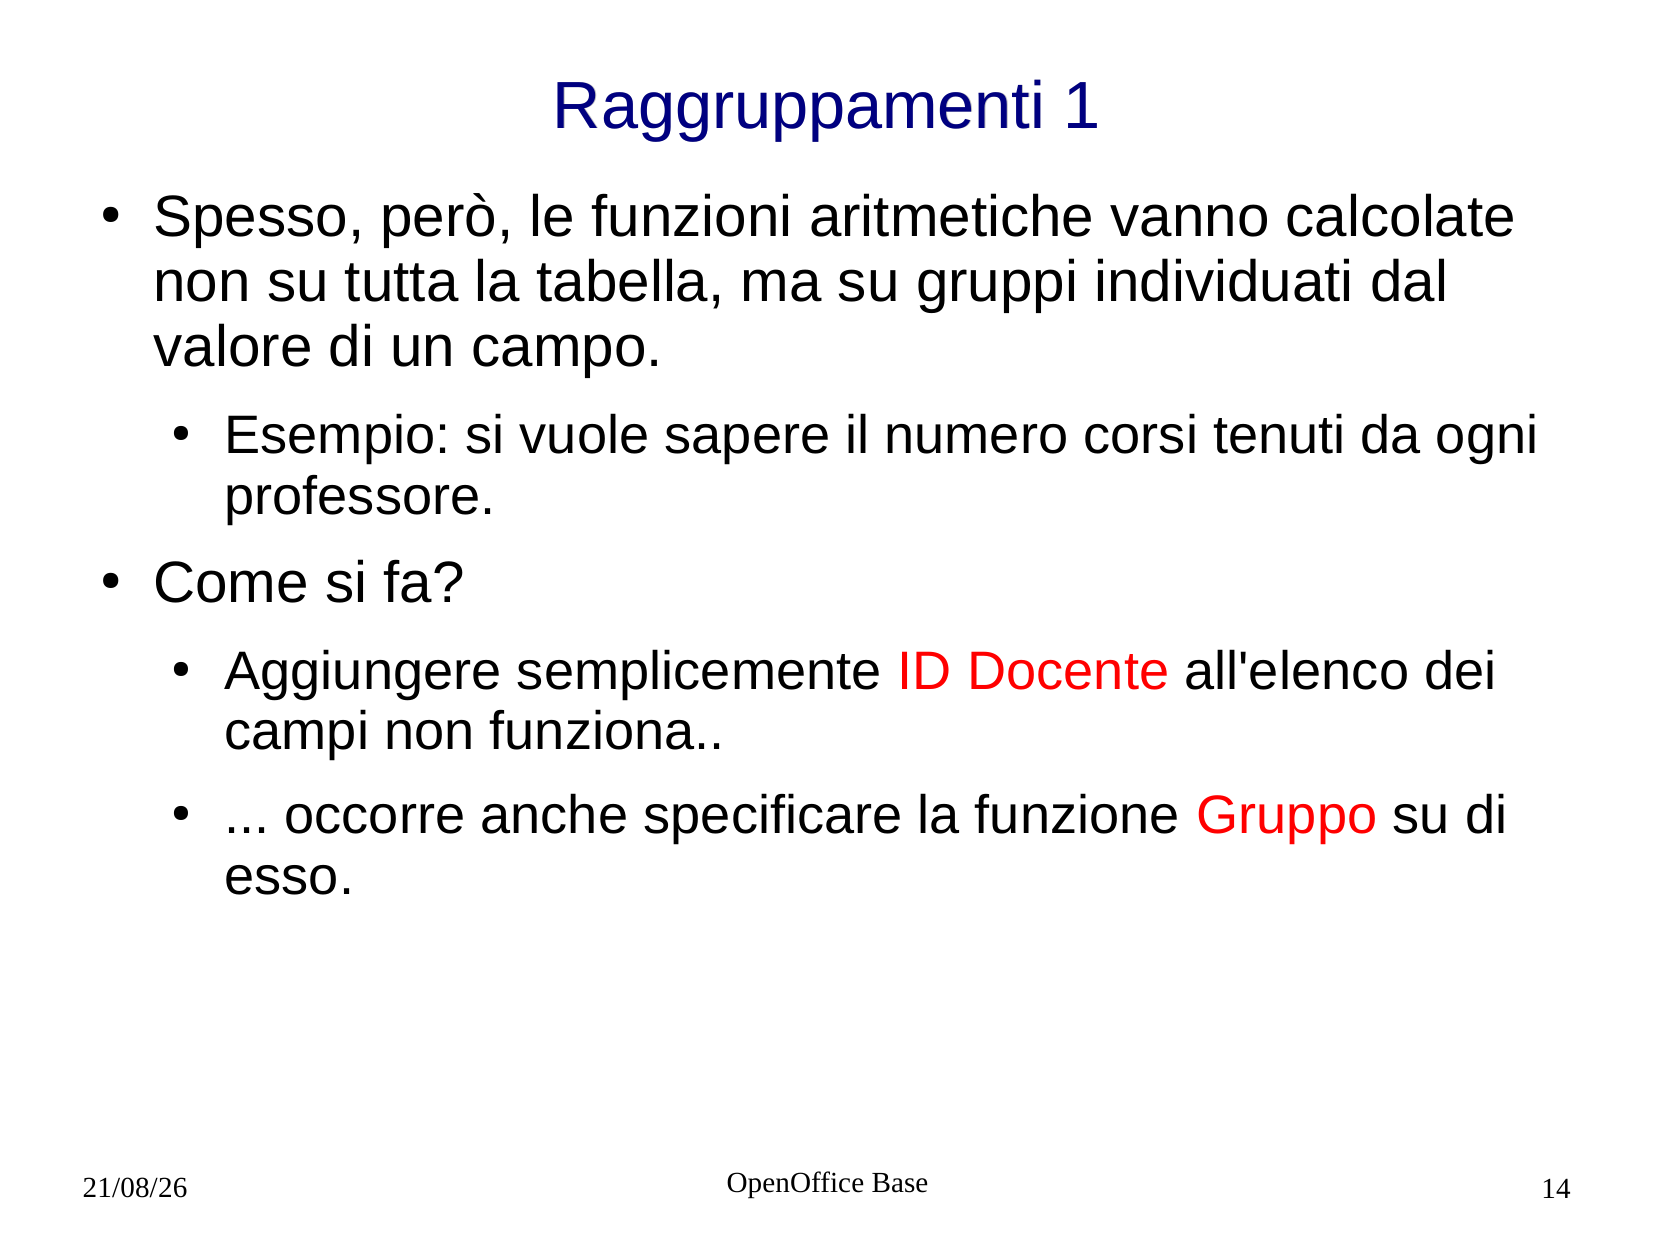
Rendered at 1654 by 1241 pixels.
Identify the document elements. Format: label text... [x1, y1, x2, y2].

list Spesso, però, le funzioni aritmetiche vanno calcolate non su tutta la tabella, ma su gruppi individuati dal valore di un campo. Esempio: si vuole sapere il numero corsi tenuti da ogni professore. Come si fa? Aggiungere semplicemente ID Docente all'elenco dei campi non funziona.. ... occorre anche specificare la funzione Gruppo su di esso. [82, 183, 1571, 1153]
title Raggruppamenti 1 [82, 49, 1571, 161]
